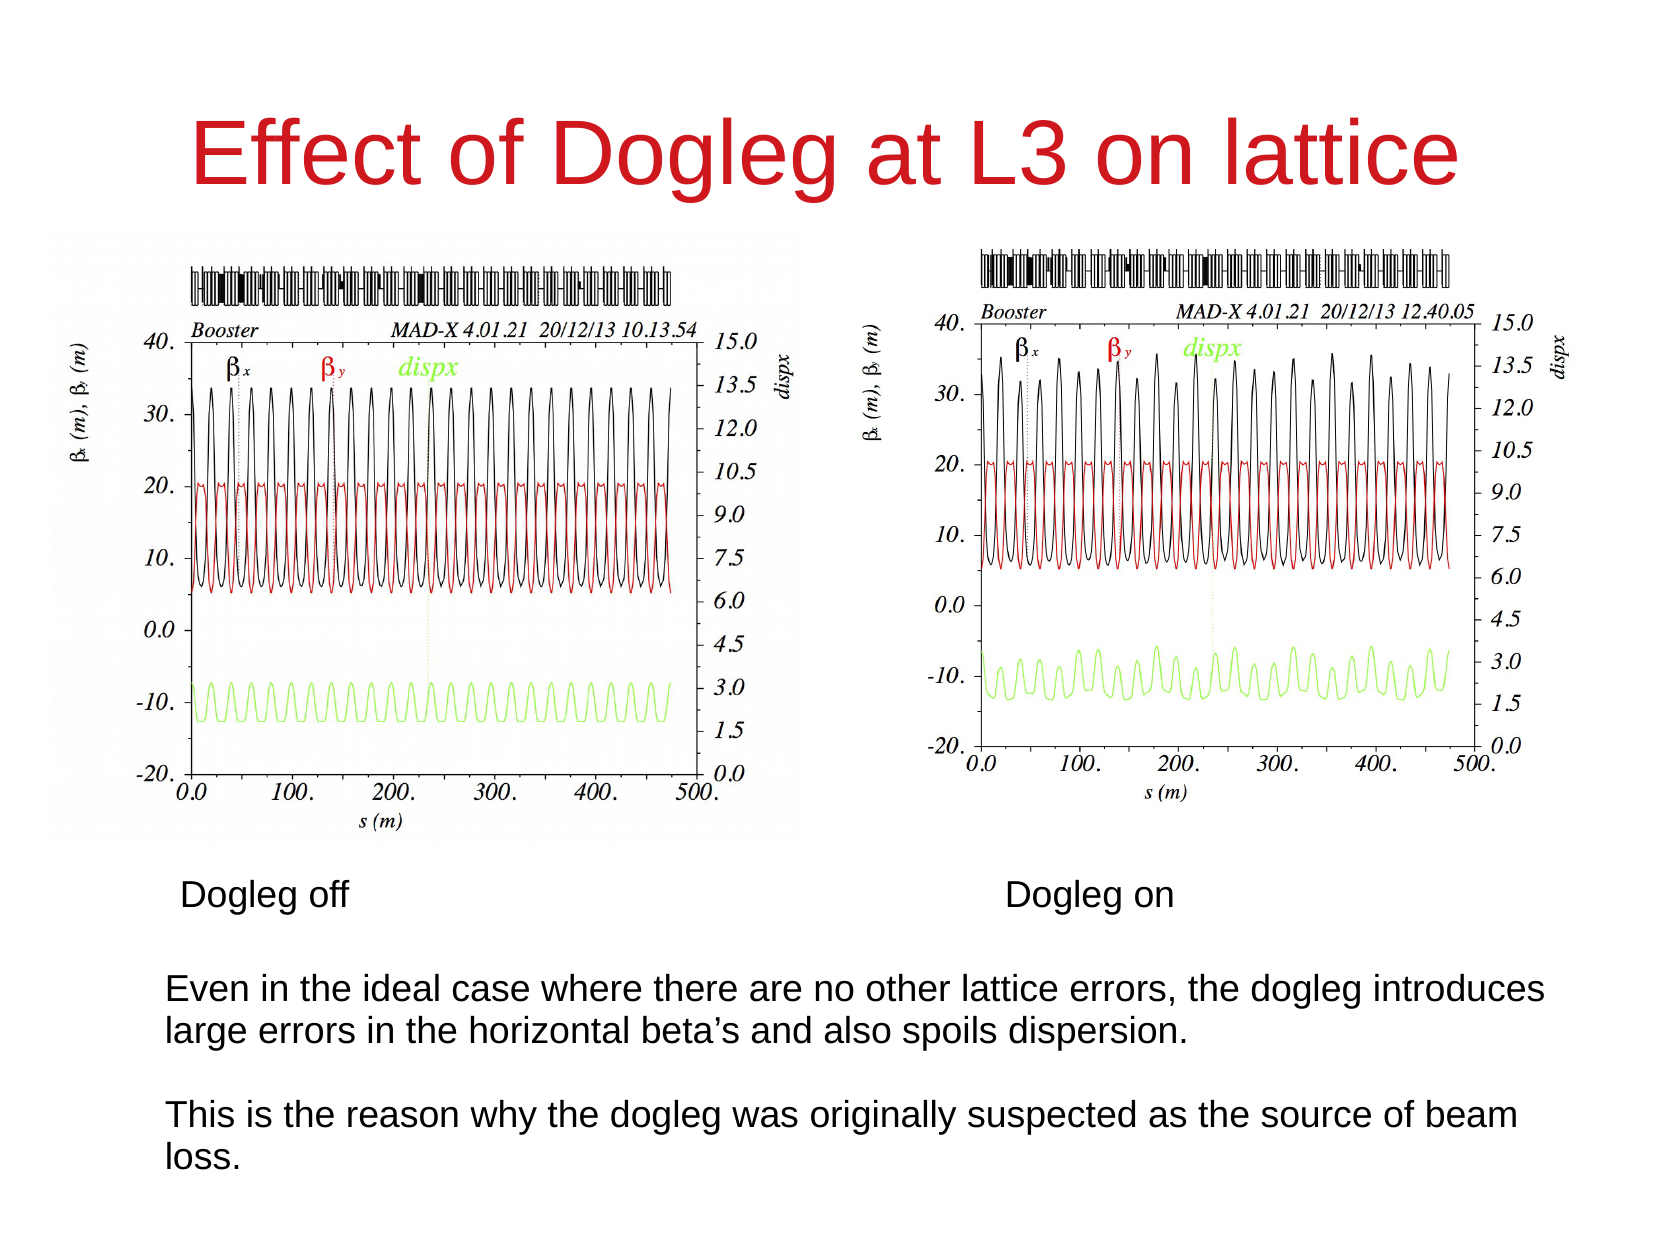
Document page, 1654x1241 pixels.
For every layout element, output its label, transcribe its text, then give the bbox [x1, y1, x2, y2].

title Effect of Dogleg at L3 on lattice [82, 49, 1571, 257]
text_box Even in the ideal case where there are no other lattice errors, the dogleg introduces large errors in the horizontal beta’s and also spoils dispersion. This is the reason why the dogleg was originally suspected as the source of beam loss. [150, 960, 1591, 1183]
text_box Dogleg on [990, 866, 1219, 923]
text_box Dogleg off [165, 866, 394, 923]
picture [836, 230, 1587, 826]
picture [52, 230, 803, 844]
